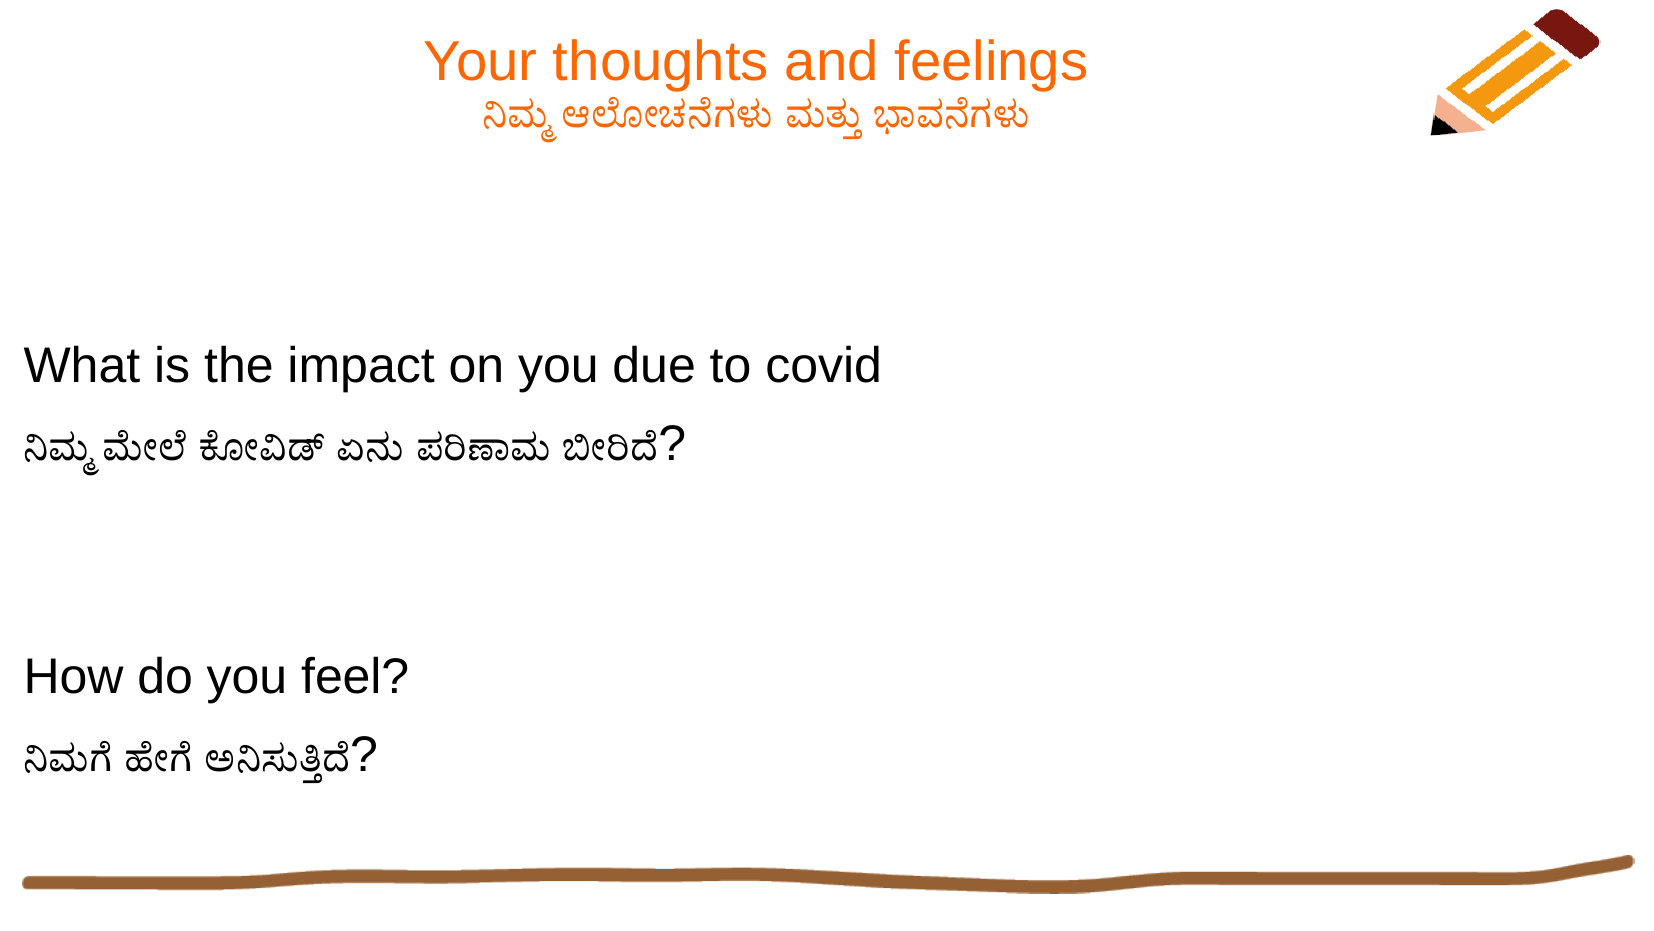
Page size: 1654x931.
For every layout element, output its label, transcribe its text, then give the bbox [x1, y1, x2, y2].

title Your thoughts and feelings ನಿಮ್ಮ ಆಲೋಚನೆಗಳು ಮತ್ತು ಭಾವನೆಗಳು [82, 29, 1430, 137]
picture [1430, 9, 1601, 136]
list What is the impact on you due to covid ನಿಮ್ಮ ಮೇಲೆ ಕೋವಿಡ್‌ ಏನು ಪರಿಣಾಮ ಬೀರಿದೆ? How do you feel? ನಿಮಗೆ ಹೇಗೆ ಅನಿಸುತ್ತಿದೆ? [23, 259, 1441, 818]
picture [22, 855, 1635, 894]
